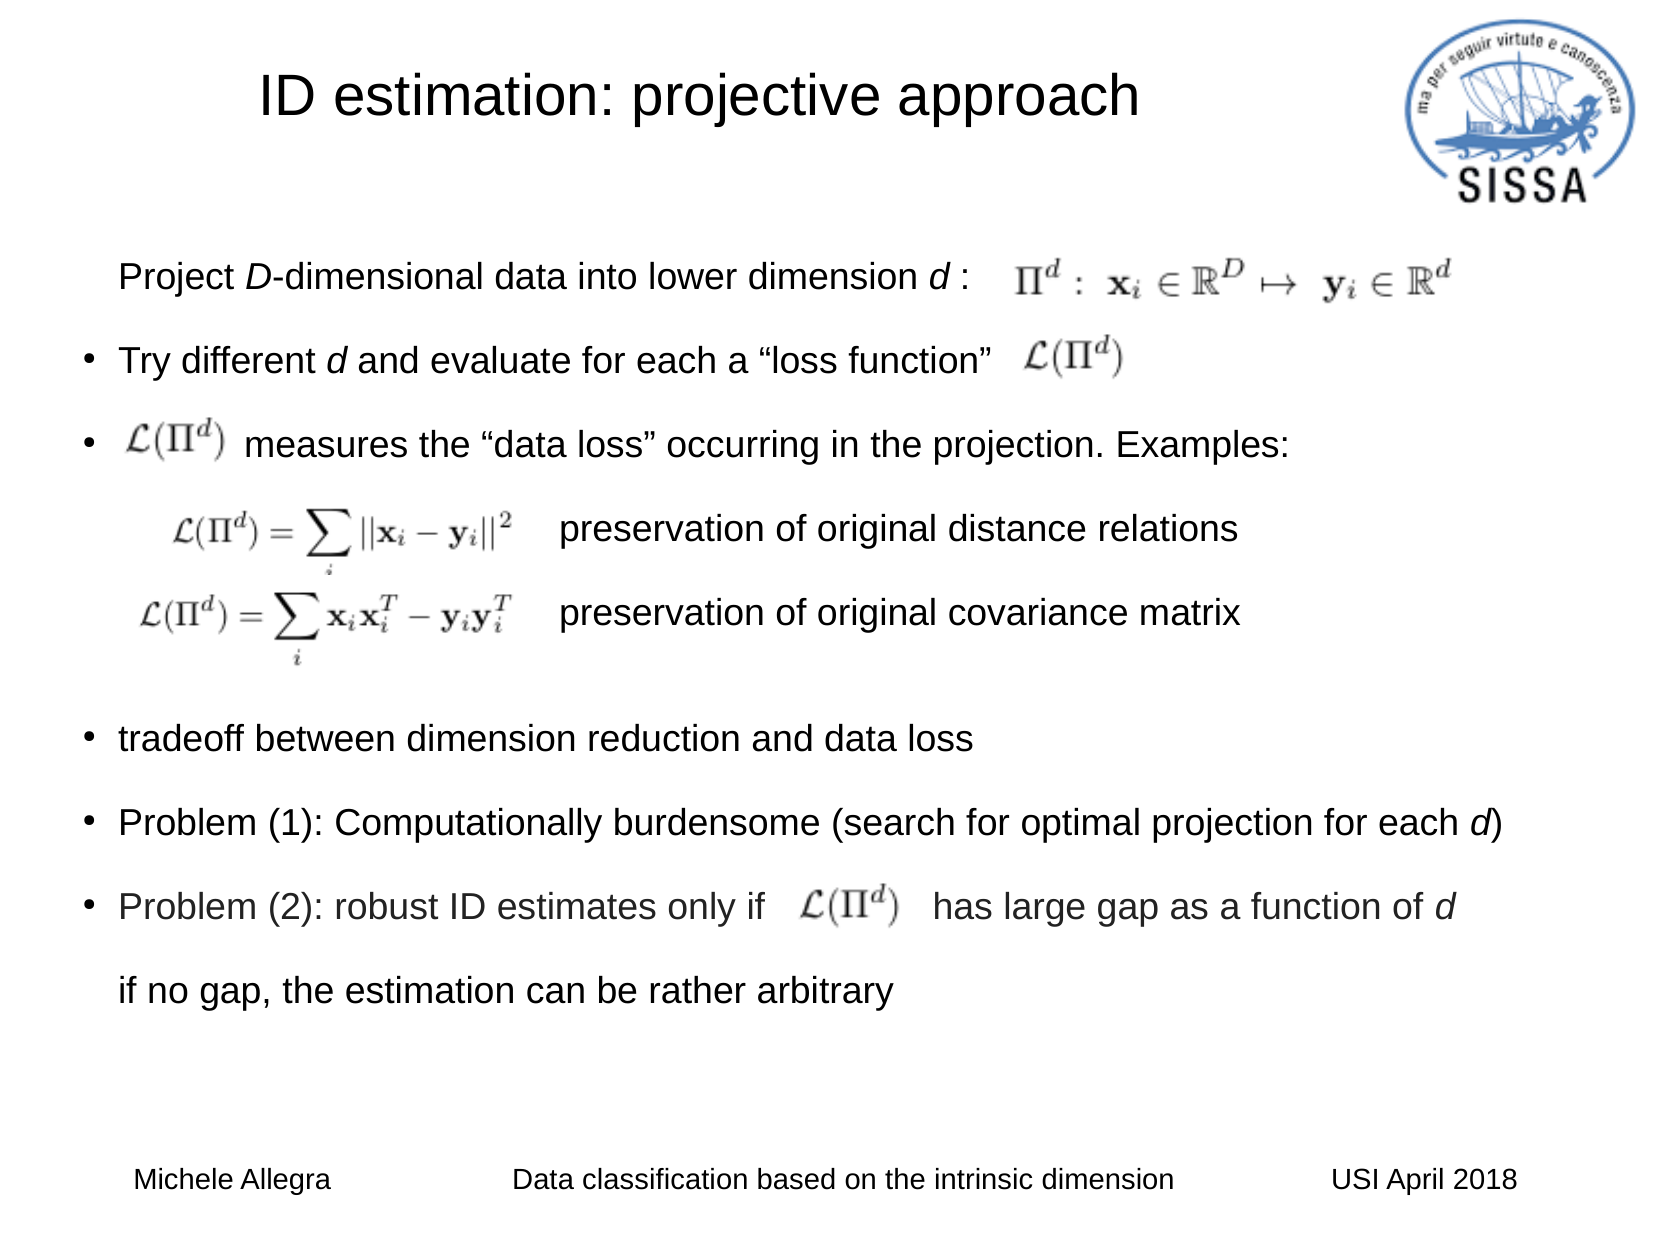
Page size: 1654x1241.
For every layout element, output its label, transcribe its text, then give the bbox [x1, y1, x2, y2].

picture [102, 395, 240, 479]
title Michele Allegra Data classification based on the intrinsic dimension USI April 2018 [82, 1141, 1571, 1217]
title ID estimation: projective approach [82, 44, 1335, 147]
picture [977, 229, 1490, 396]
subtitle Project D-dimensional data into lower dimension d : Try different d and evaluate for each a “loss function” measures the “data loss” occurring in the projection. Examples: preservation of original distance relations preservation of original covariance matrix tradeoff between dimension reduction and data loss Problem (1): Computationally burdensome (search for optimal projection for each d) Problem (2): robust ID estimates only if has large gap as a function of d if no gap, the estimation can be rather arbitrary [82, 198, 1571, 1111]
picture [1391, 16, 1652, 207]
picture [776, 861, 914, 946]
